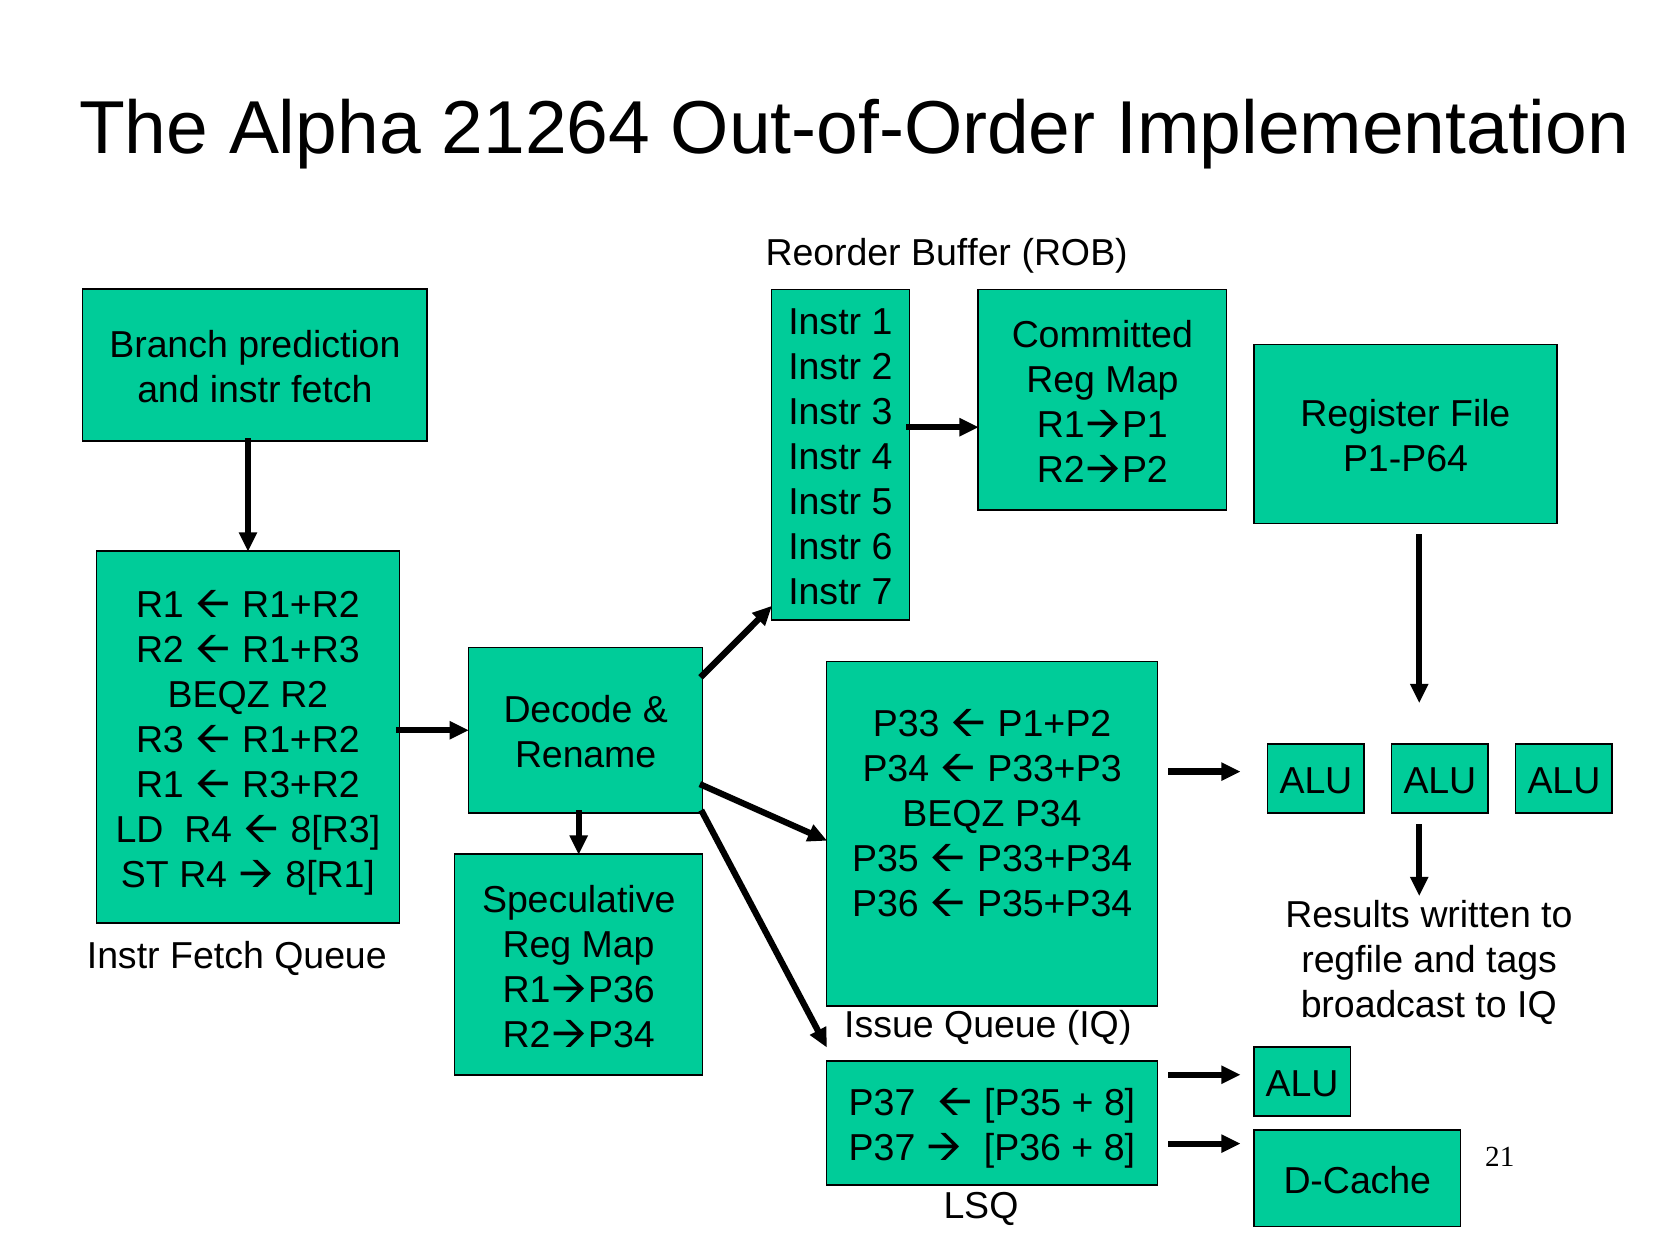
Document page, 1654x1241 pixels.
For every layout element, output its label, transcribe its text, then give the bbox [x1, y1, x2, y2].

text_box Speculative Reg Map R1P36 R2P34 [454, 854, 703, 1075]
text_box ALU [1253, 1047, 1351, 1117]
text_box P37  [P35 + 8] P37  [P36 + 8] [826, 1060, 1158, 1185]
text_box Branch prediction and instr fetch [82, 289, 428, 441]
text_box Committed Reg Map R1P1 R2P2 [978, 289, 1227, 510]
text_box Decode & Rename [468, 647, 703, 813]
text_box The Alpha 21264 Out-of-Order Implementation [64, 71, 1646, 177]
text_box ALU [1391, 743, 1489, 813]
text_box ALU [1267, 743, 1365, 813]
text_box <number> [1184, 1129, 1253, 1213]
text_box R1  R1+R2 R2  R1+R3 BEQZ R2 R3  R1+R2 R1  R3+R2 LD R4  8[R3] ST R4  8[R1] [96, 551, 400, 923]
text_box P33  P1+P2 P34  P33+P3 BEQZ P34 P35  P33+P34 P36  P35+P34 [826, 661, 1158, 1006]
text_box Results written to regfile and tags broadcast to IQ [1270, 881, 1588, 1033]
text_box Instr 1 Instr 2 Instr 3 Instr 4 Instr 5 Instr 6 Instr 7 [771, 289, 910, 621]
text_box Register File P1-P64 [1253, 344, 1557, 524]
text_box Issue Queue (IQ) [829, 992, 1147, 1053]
text_box LSQ [928, 1173, 1034, 1235]
text_box ALU [1515, 743, 1613, 813]
text_box Instr Fetch Queue [72, 923, 402, 984]
text_box Reorder Buffer (ROB) [750, 220, 1143, 281]
text_box D-Cache [1253, 1129, 1461, 1227]
text_box <number> [1461, 1129, 1530, 1213]
